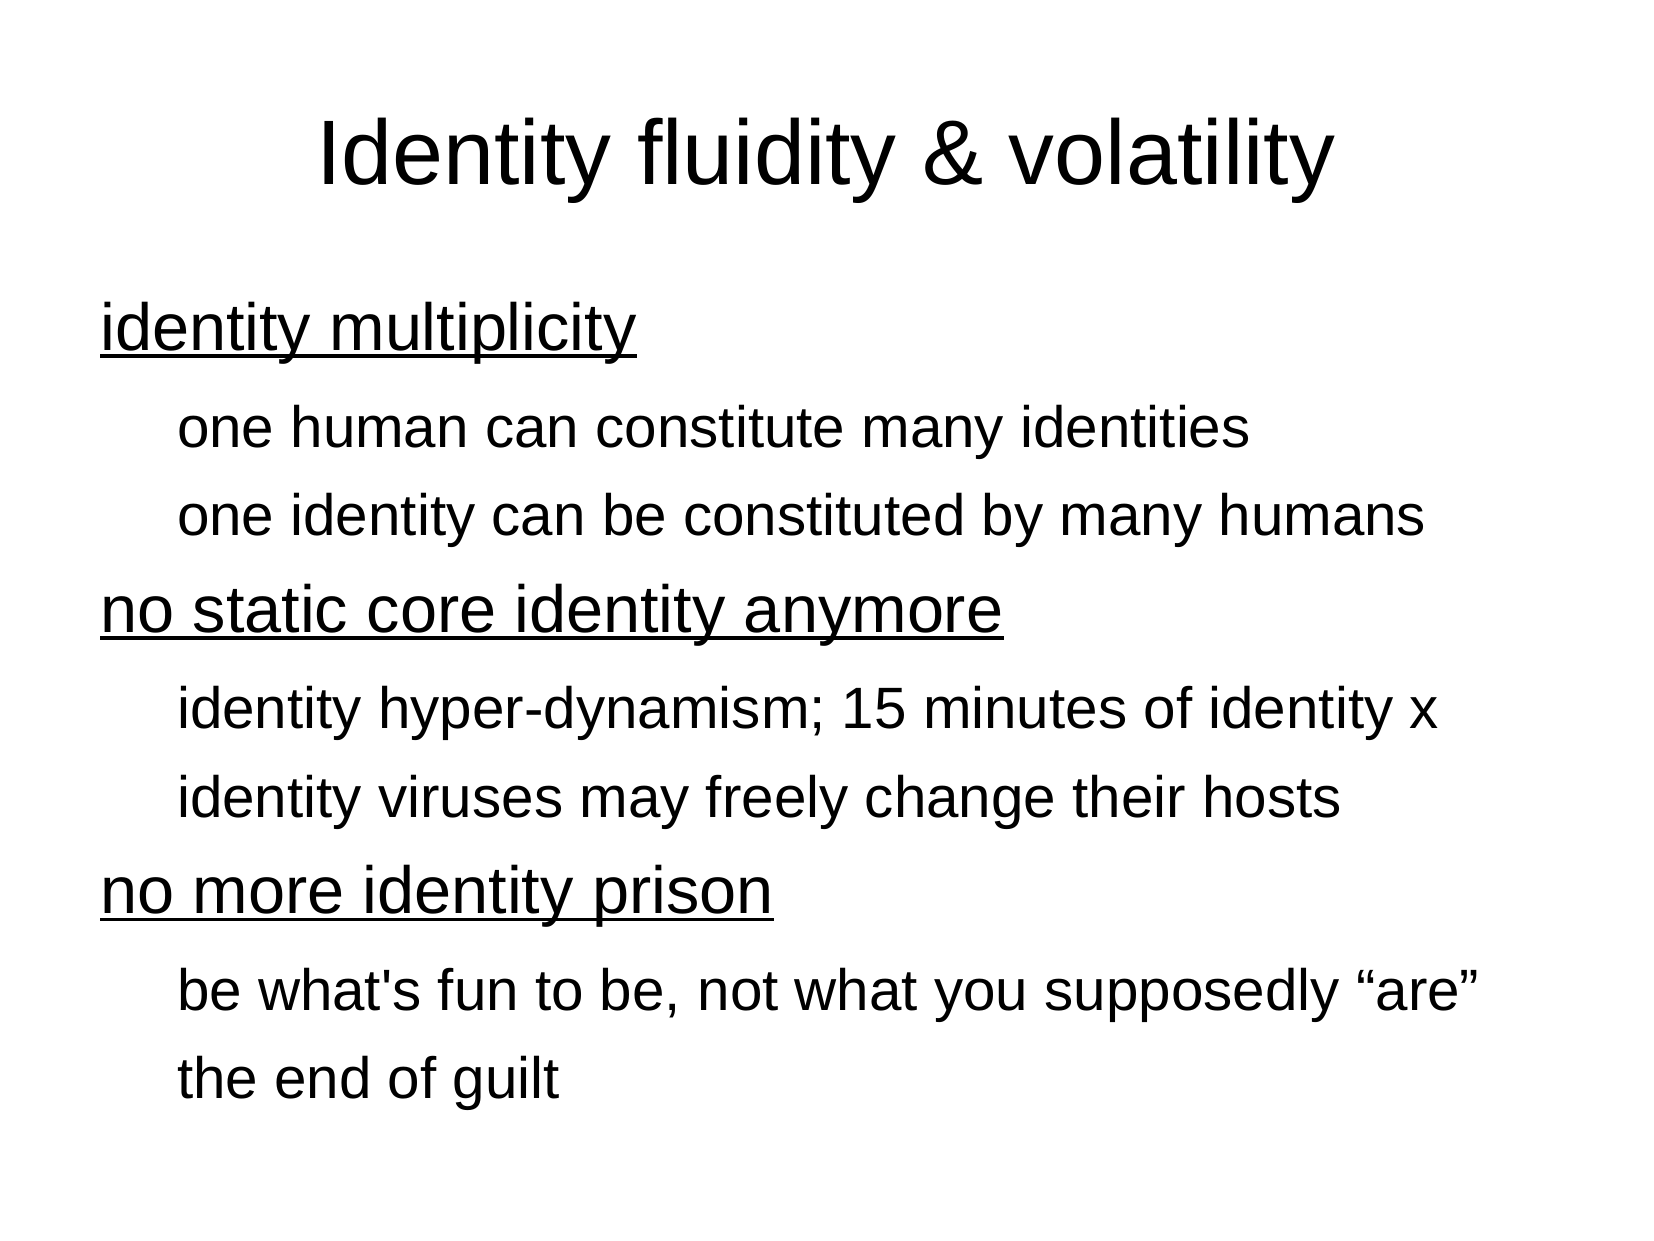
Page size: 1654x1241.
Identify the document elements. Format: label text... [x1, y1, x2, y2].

title Identity fluidity & volatility [82, 56, 1571, 250]
list identity multiplicity one human can constitute many identities one identity can be constituted by many humans no static core identity anymore identity hyper-dynamism; 15 minutes of identity x identity viruses may freely change their hosts no more identity prison be what's fun to be, not what you supposedly “are” the end of guilt [82, 290, 1571, 1112]
